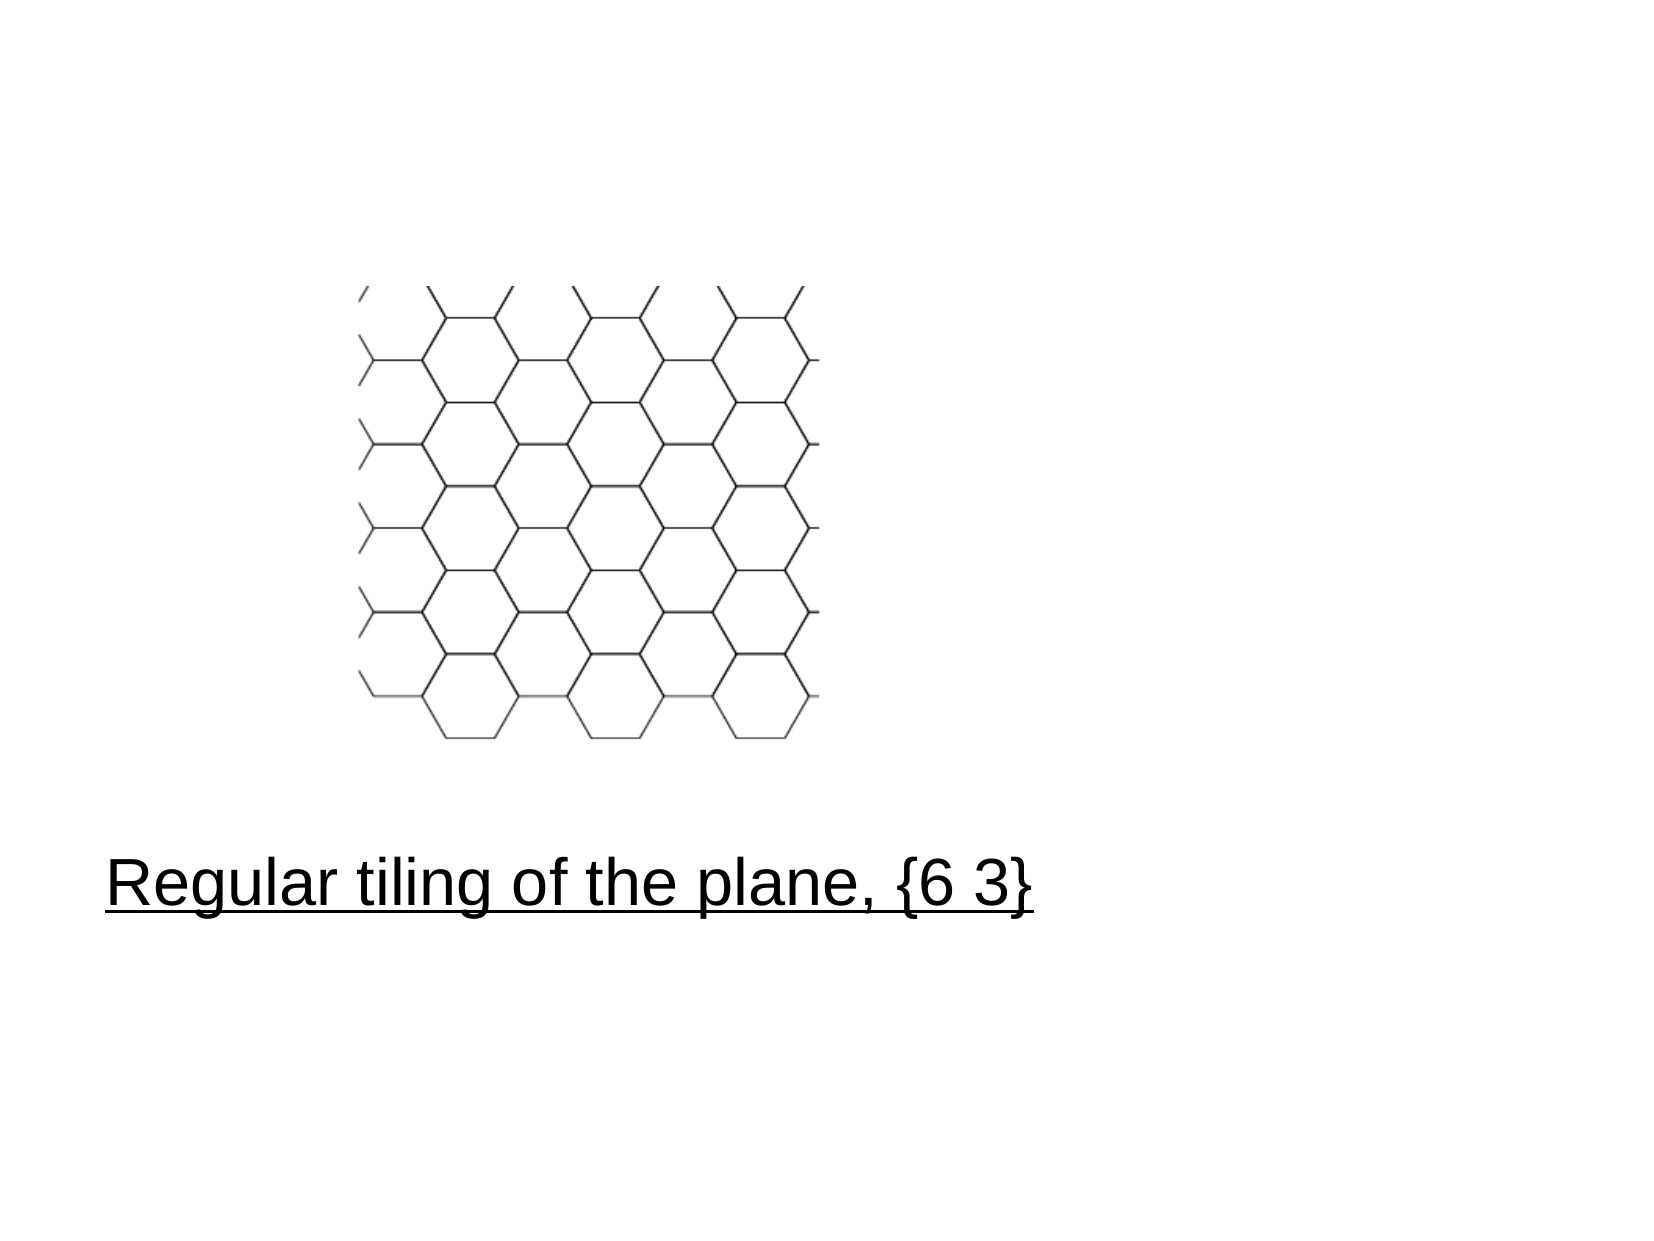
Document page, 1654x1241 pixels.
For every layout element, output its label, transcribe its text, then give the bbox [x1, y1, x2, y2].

picture [358, 286, 821, 747]
list Regular tiling of the plane, {6 3} [82, 845, 1040, 939]
